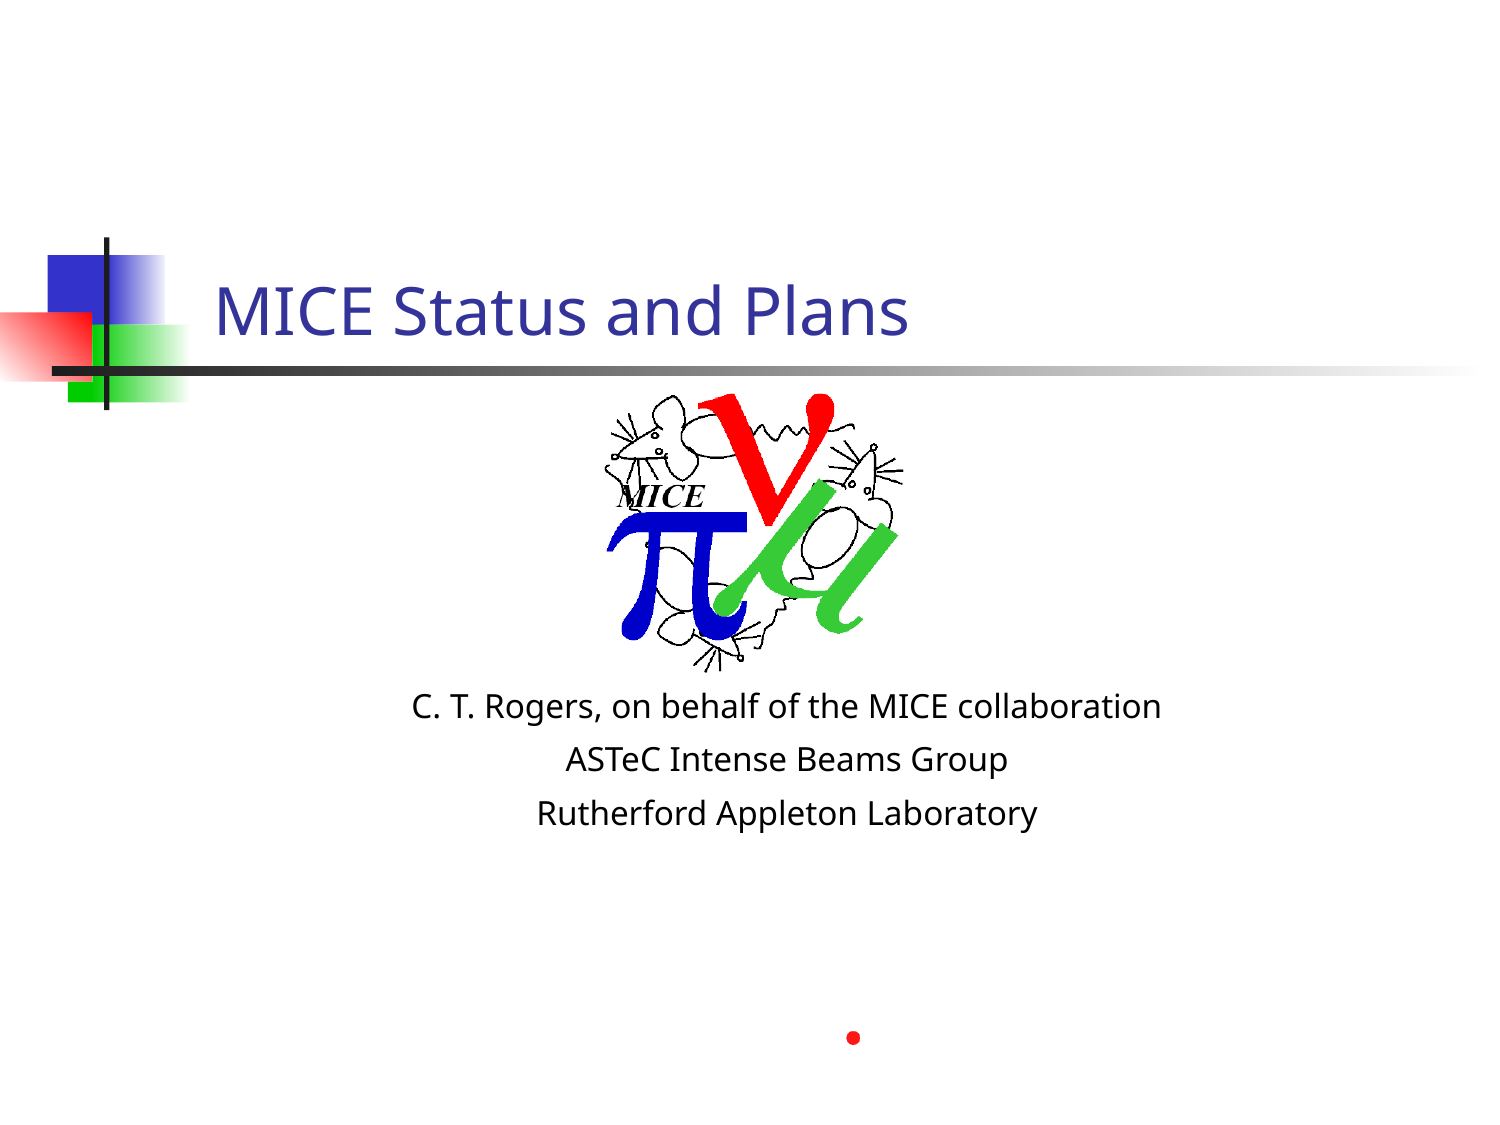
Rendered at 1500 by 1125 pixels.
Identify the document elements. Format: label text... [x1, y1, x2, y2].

subtitle C. T. Rogers, on behalf of the MICE collaboration ASTeC Intense Beams Group Rutherford Appleton Laboratory [225, 674, 1276, 925]
title MICE Status and Plans [198, 159, 1474, 363]
picture [575, 376, 930, 674]
picture [662, 962, 870, 1081]
